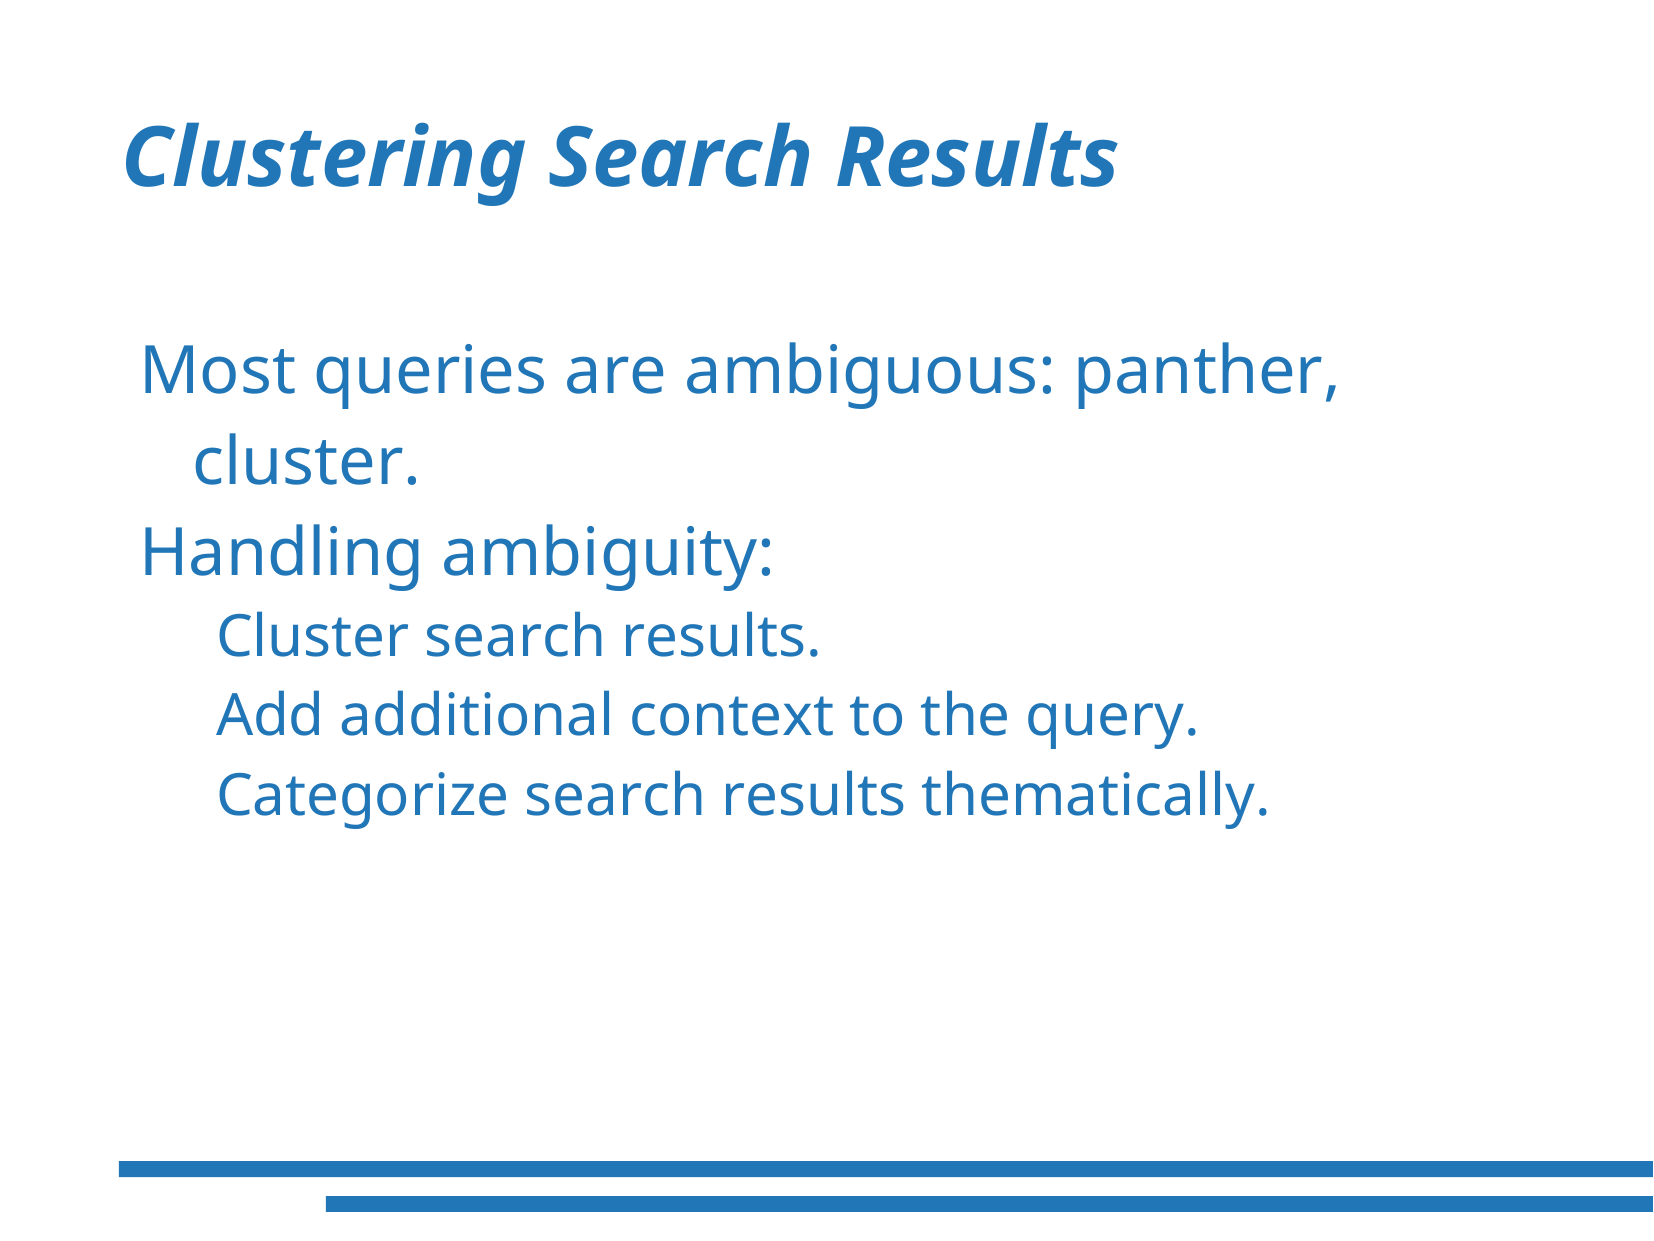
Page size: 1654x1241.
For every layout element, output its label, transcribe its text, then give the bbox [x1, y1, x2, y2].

title Clustering Search Results [121, 50, 1534, 258]
list Most queries are ambiguous: panther, cluster. Handling ambiguity: Cluster search results. Add additional context to the query. Categorize search results thematically. [121, 322, 1561, 1133]
